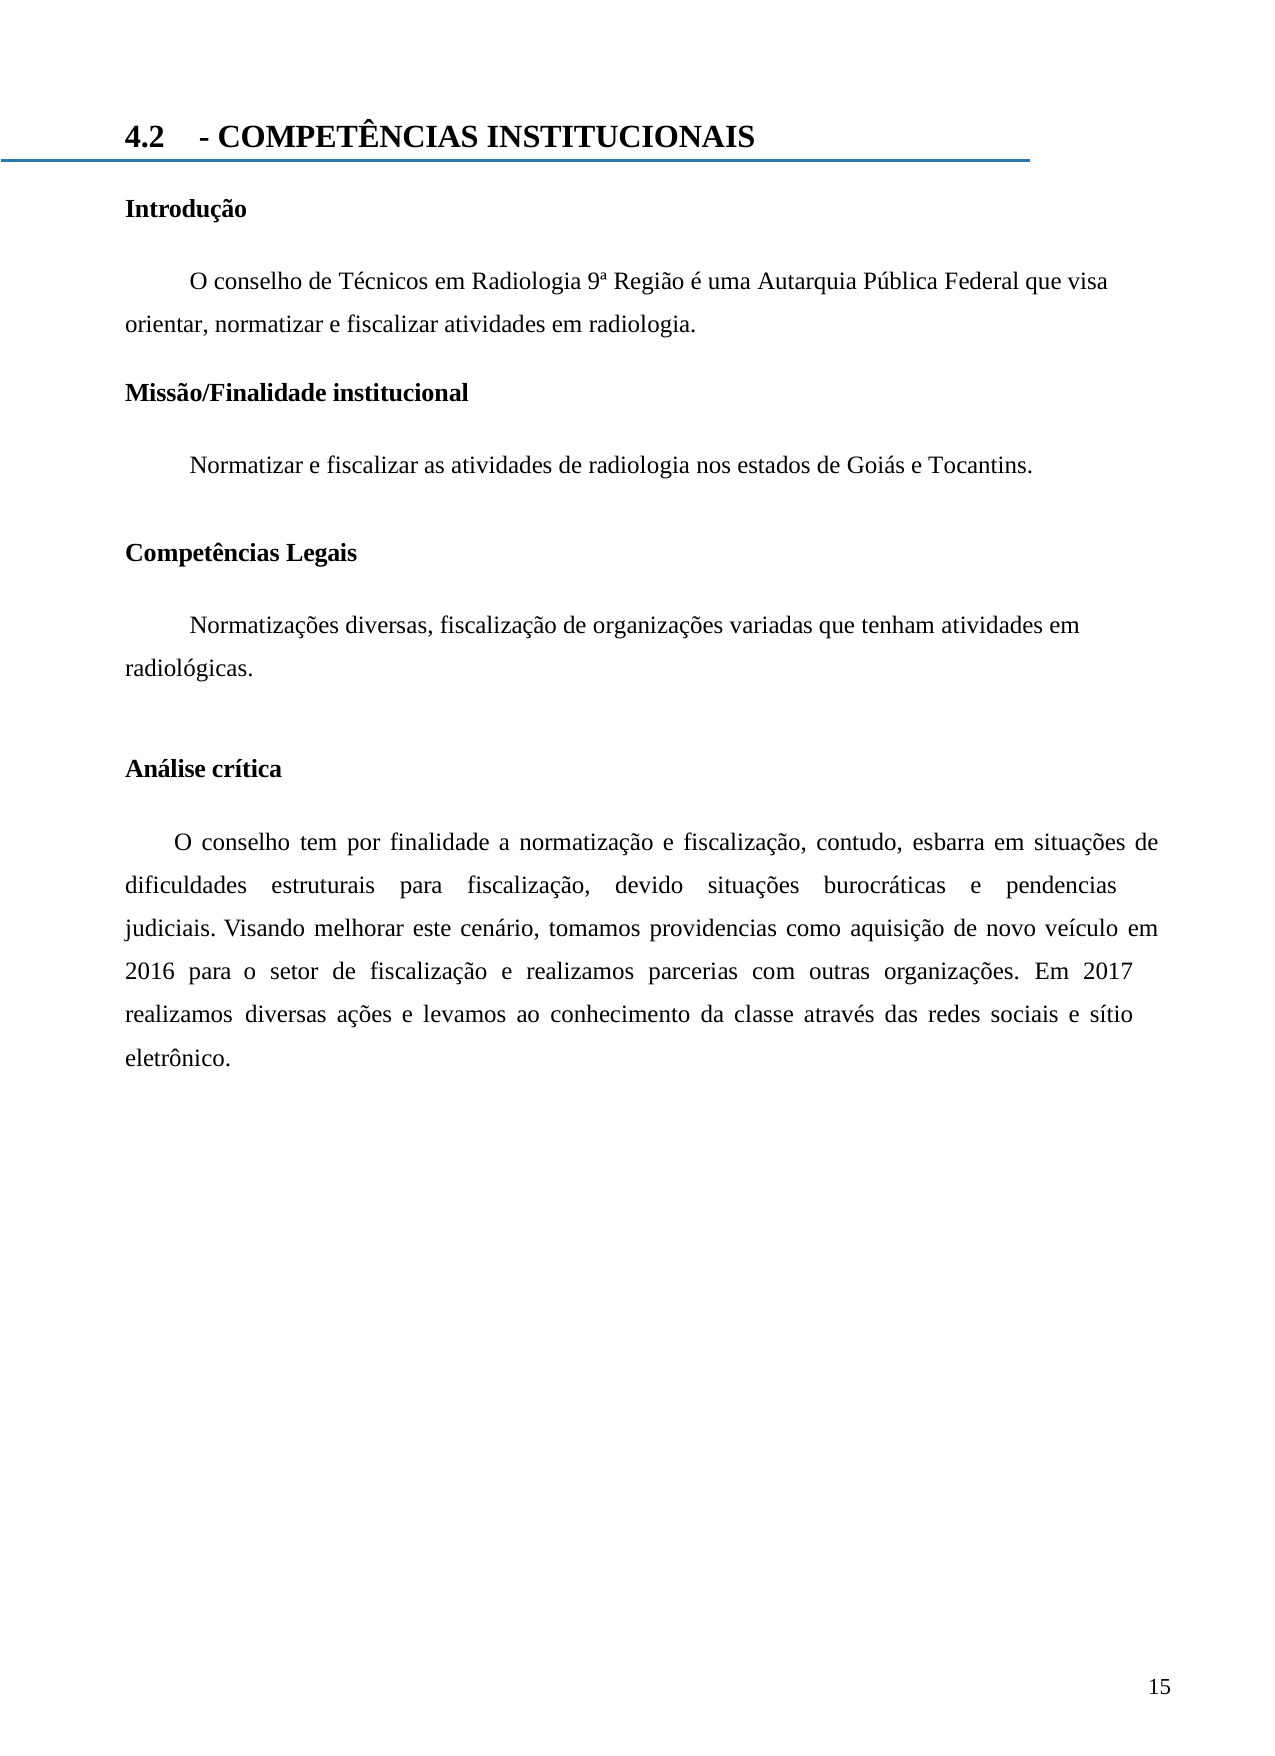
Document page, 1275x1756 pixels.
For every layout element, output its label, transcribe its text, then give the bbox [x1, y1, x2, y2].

text_box 14 [1143, 1671, 1176, 1705]
text_box 4.2 - COMPETÊNCIAS INSTITUCIONAIS Introdução O conselho de Técnicos em Radiologia 9ª Região é uma Autarquia Pública Federal que visa orientar, normatizar e fiscalizar atividades em radiologia. Missão/Finalidade institucional Normatizar e fiscalizar as atividades de radiologia nos estados de Goiás e Tocantins. Competências Legais Normatizações diversas, fiscalização de organizações variadas que tenham atividades em radiológicas. Análise crítica O conselho tem por finalidade a normatização e fiscalização, contudo, esbarra em situações de dificuldades estruturais para fiscalização, devido situações burocráticas e pendencias judiciais. Visando melhorar este cenário, tomamos providencias como aquisição de novo veículo em 2016 para o setor de fiscalização e realizamos parcerias com outras organizações. Em 2017 realizamos diversas ações e levamos ao conhecimento da classe através das redes sociais e sítio eletrônico. [122, 115, 1160, 1014]
